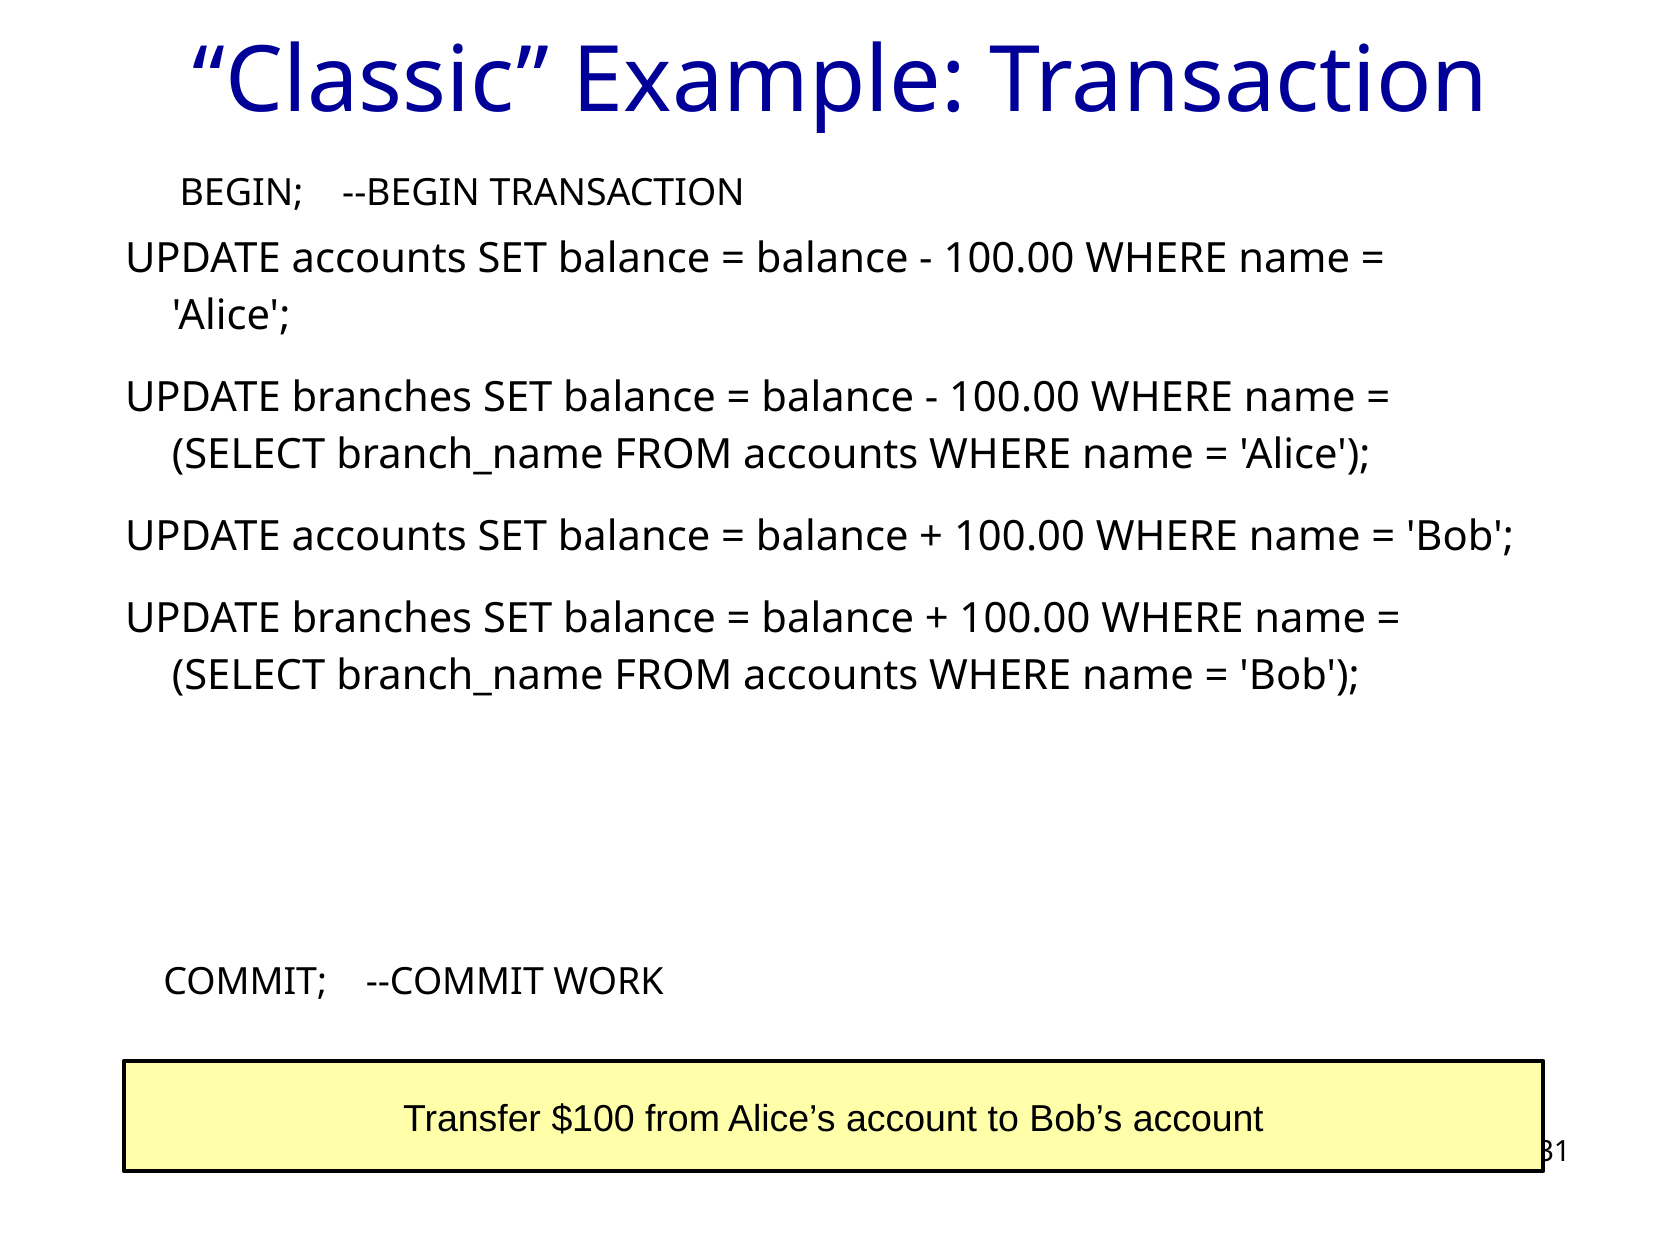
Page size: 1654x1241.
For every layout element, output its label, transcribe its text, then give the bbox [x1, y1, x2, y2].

text_box COMMIT; --COMMIT WORK [148, 949, 679, 1010]
text_box BEGIN; --BEGIN TRANSACTION [164, 160, 761, 221]
footer [114, 1166, 639, 1240]
text_box Transfer $100 from Alice’s account to Bob’s account [124, 1060, 1544, 1172]
text_box UPDATE accounts SET balance = balance - 100.00 WHERE name = 'Alice'; UPDATE branches SET balance = balance - 100.00 WHERE name = (SELECT branch_name FROM accounts WHERE name = 'Alice'); UPDATE accounts SET balance = balance + 100.00 WHERE name = 'Bob'; UPDATE branches SET balance = balance + 100.00 WHERE name = (SELECT branch_name FROM accounts WHERE name = 'Bob'); [110, 220, 1530, 1048]
title “Classic” Example: Transaction [192, 0, 1599, 170]
